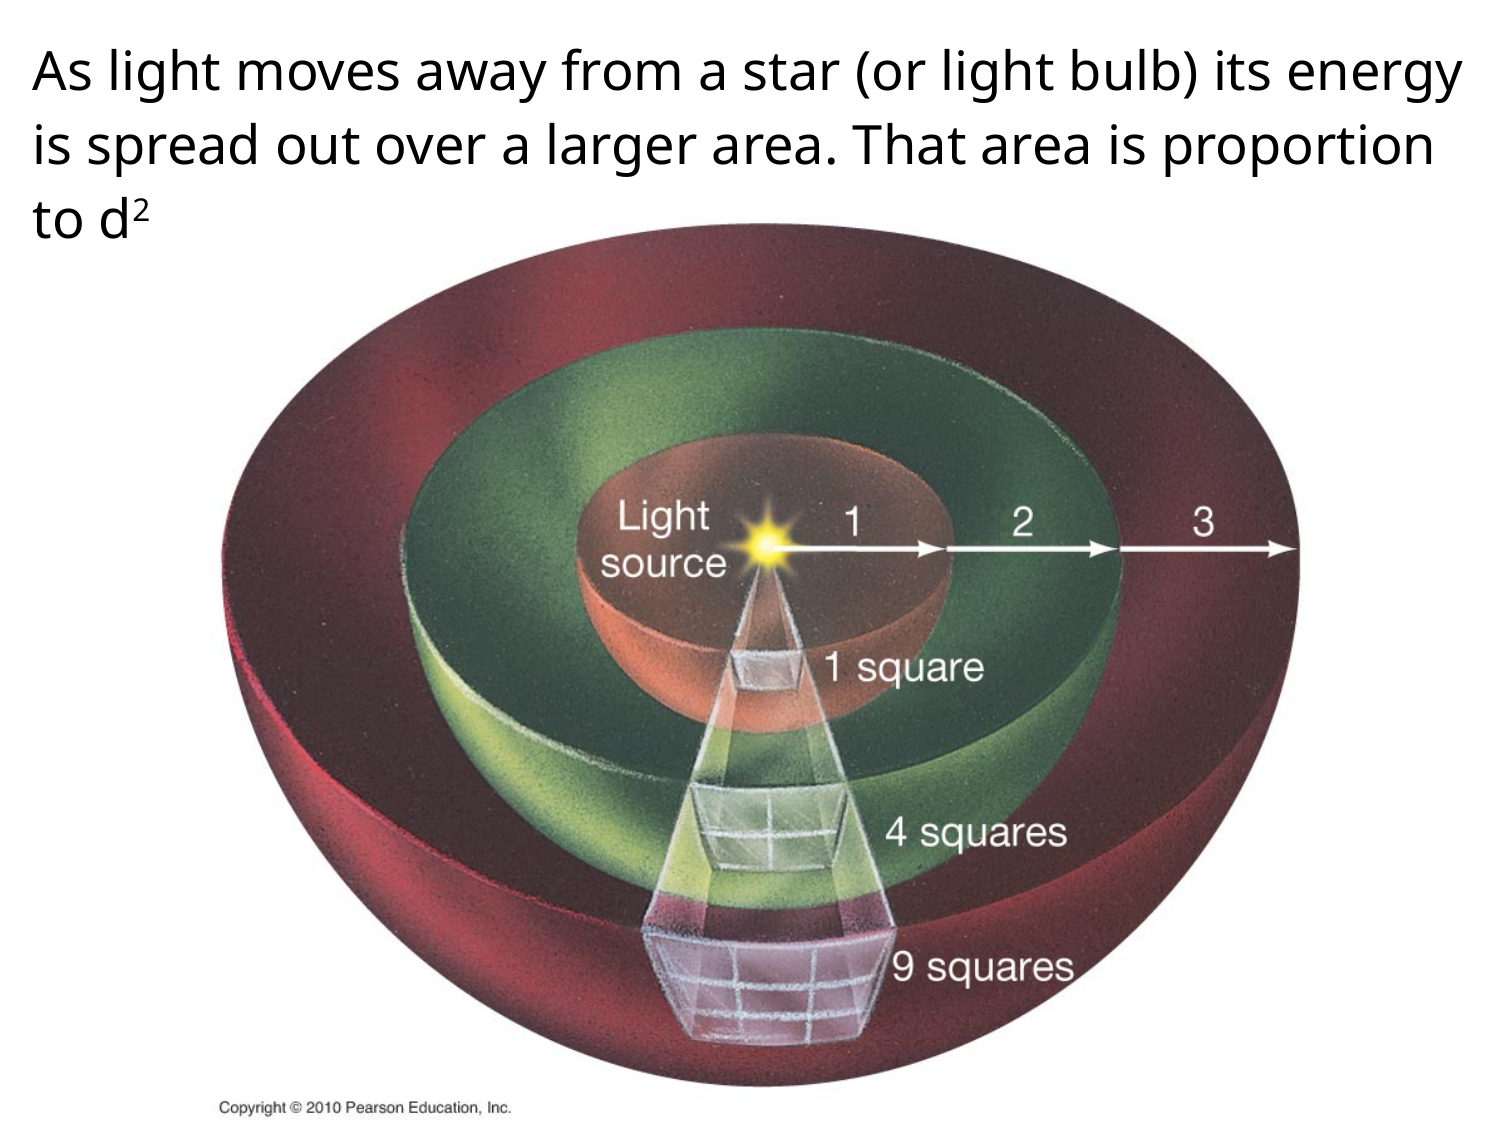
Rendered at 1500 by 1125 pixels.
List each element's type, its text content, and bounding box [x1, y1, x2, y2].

picture [211, 217, 1309, 1125]
list As light moves away from a star (or light bulb) its energy is spread out over a larger area. That area is proportion to d2 [32, 32, 1473, 858]
